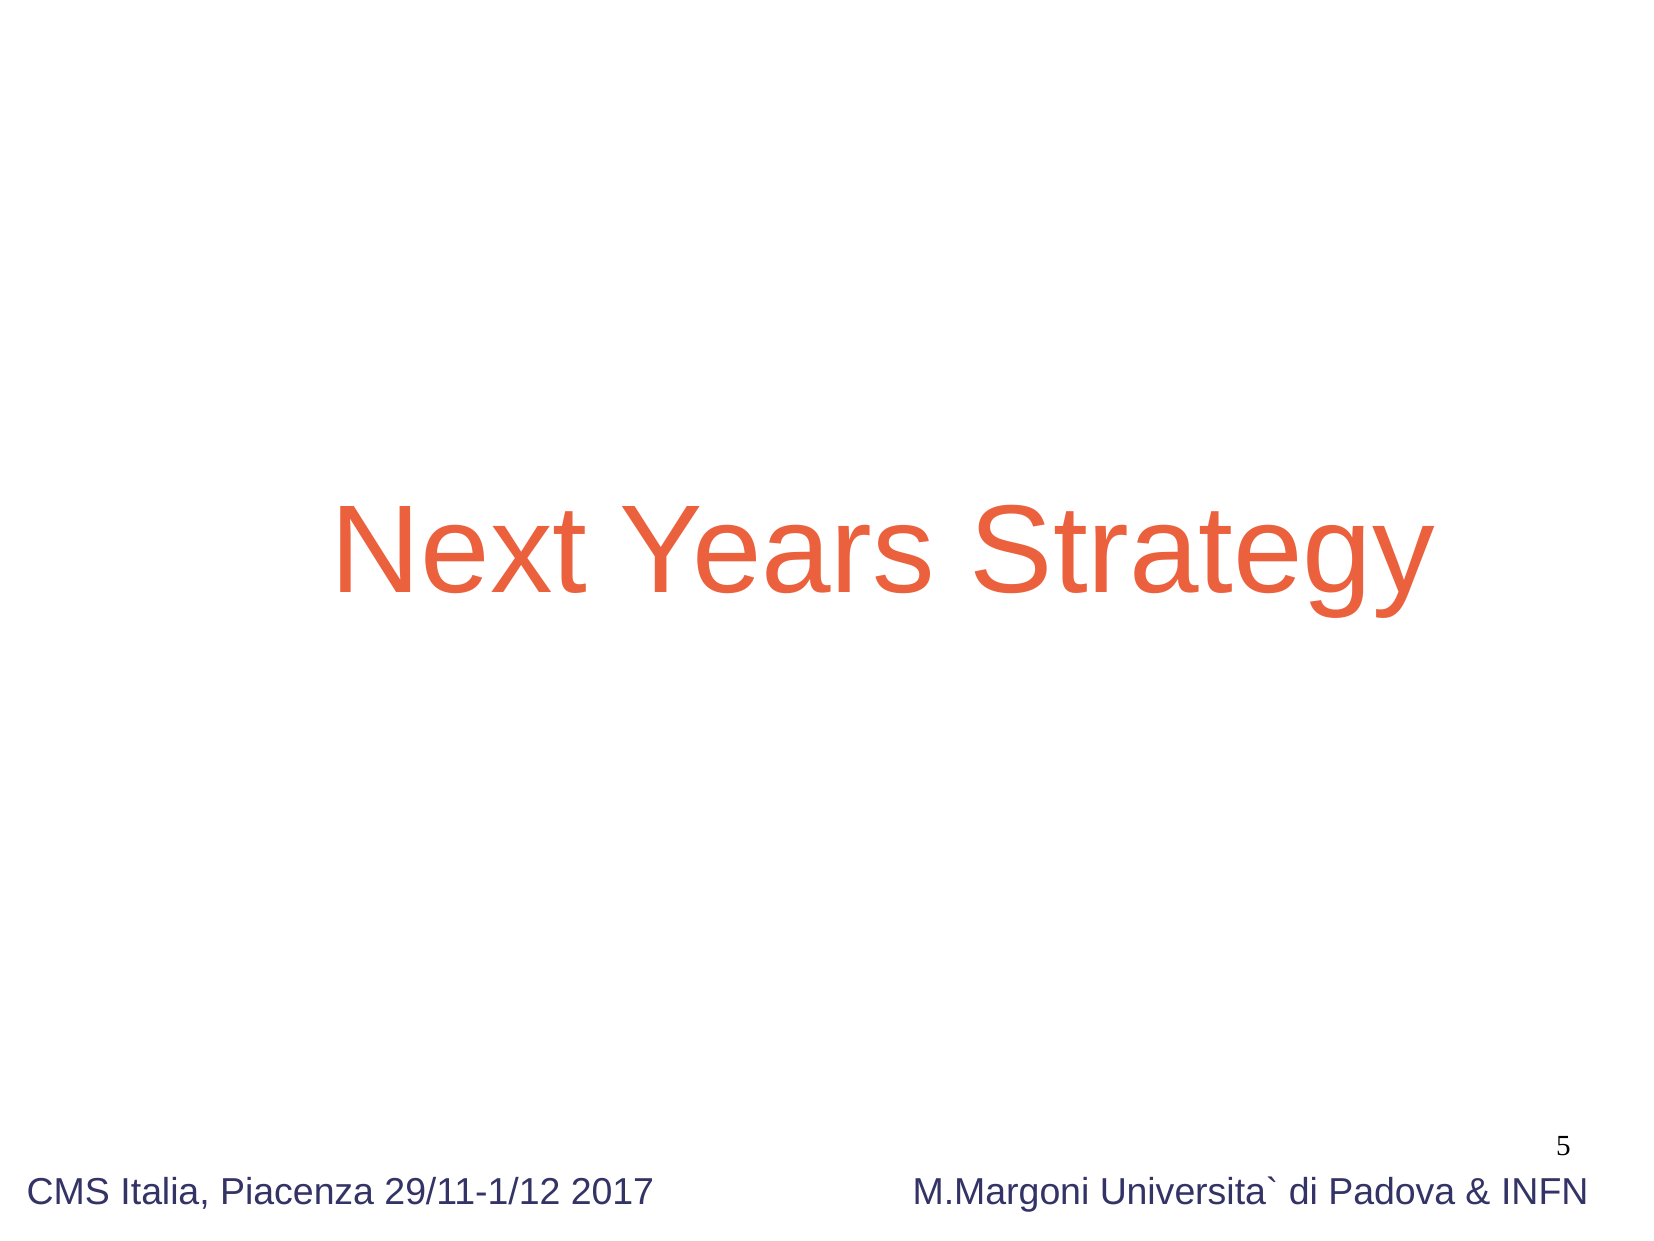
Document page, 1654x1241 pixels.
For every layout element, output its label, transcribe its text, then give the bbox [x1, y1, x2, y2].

text_box Next Years Strategy [94, 471, 1512, 626]
text_box CMS Italia, Piacenza 29/11-1/12 2017 M.Margoni Universita` di Padova & INFN [11, 1163, 1642, 1221]
